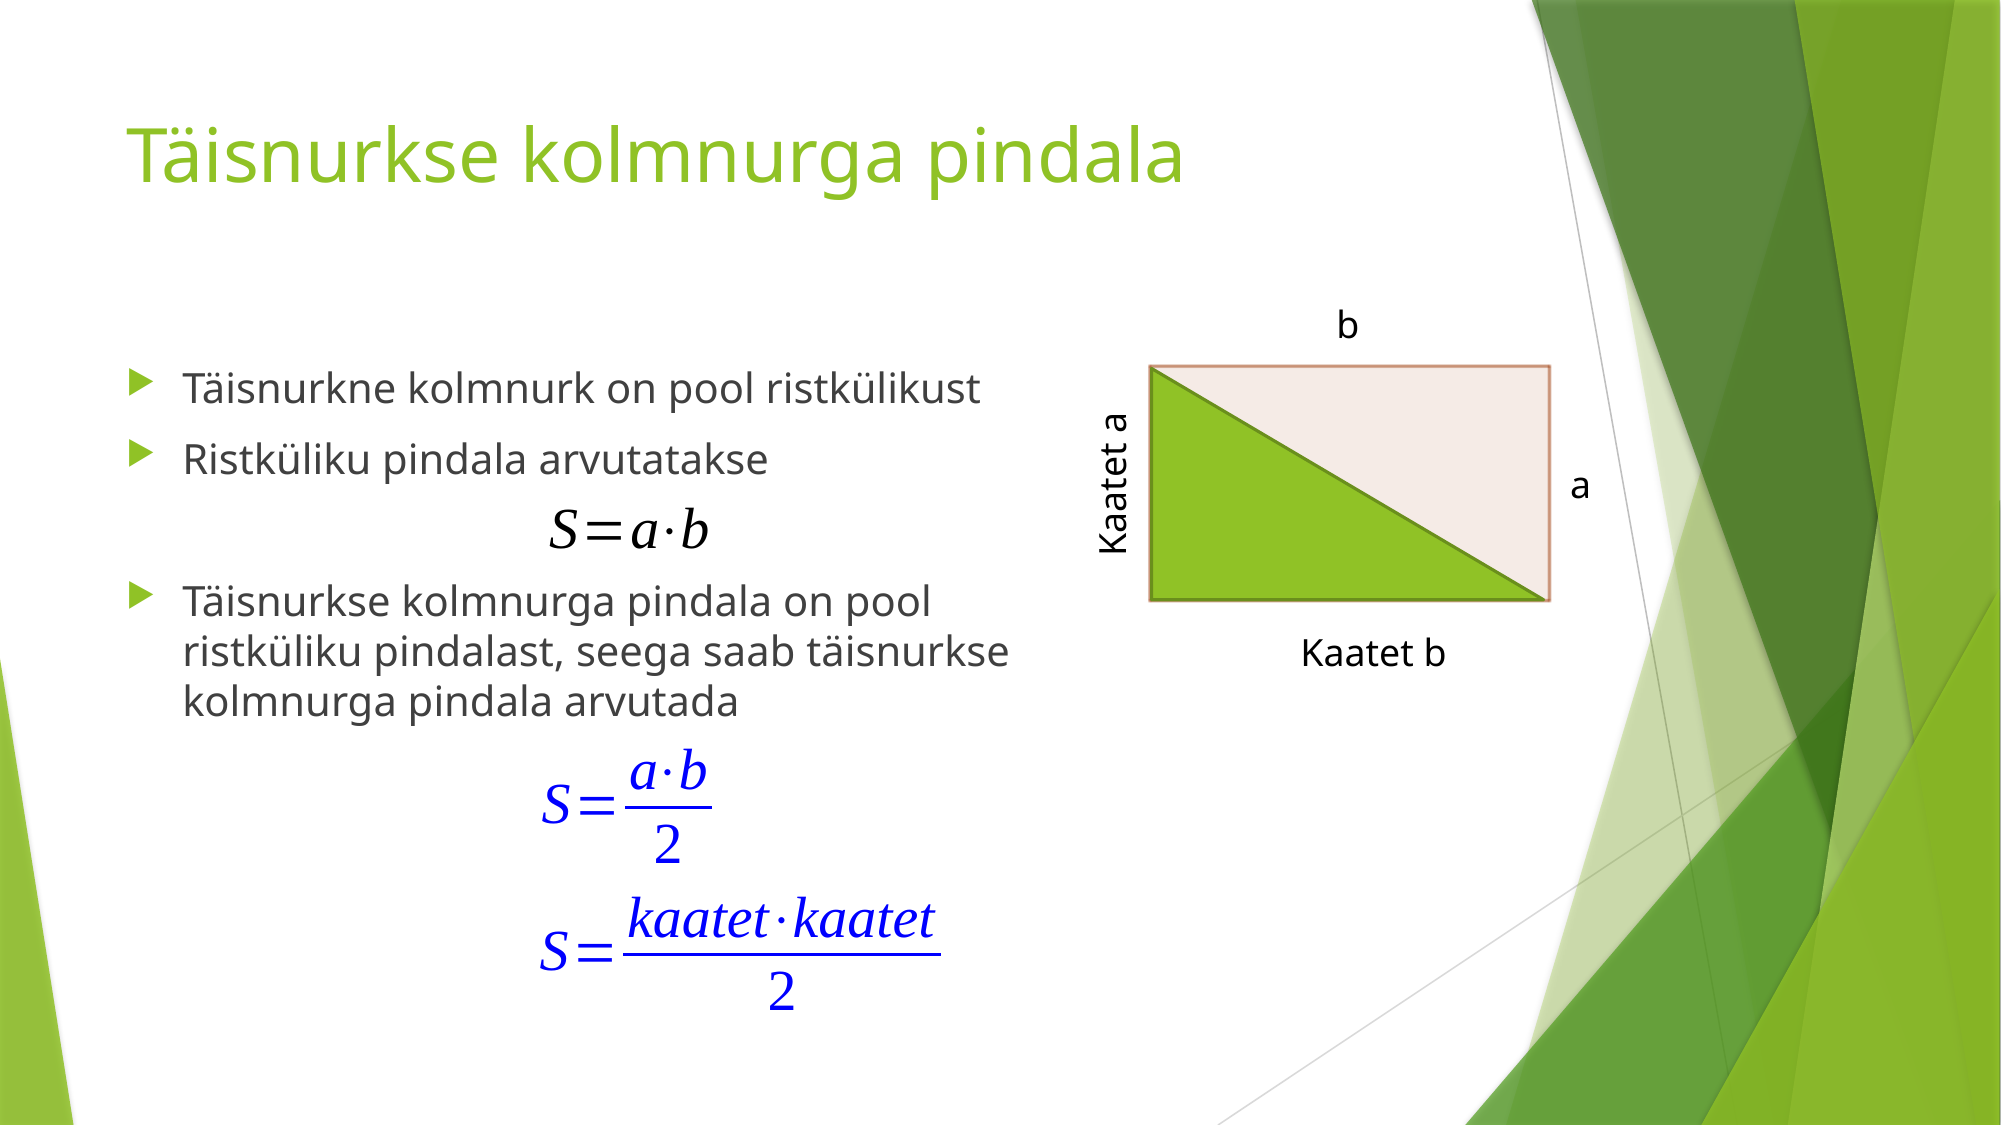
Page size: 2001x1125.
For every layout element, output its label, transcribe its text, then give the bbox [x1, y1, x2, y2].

picture [1139, 354, 1561, 615]
chart [541, 496, 717, 562]
text_box Kaatet b [1285, 621, 1462, 682]
text_box [1151, 368, 1544, 600]
chart [533, 738, 721, 876]
title Täisnurkse kolmnurga pindala [111, 99, 1522, 317]
text_box a [1555, 453, 1606, 514]
chart [531, 885, 951, 1024]
text_box b [1321, 293, 1375, 354]
list Täisnurkne kolmnurk on pool ristkülikust Ristküliku pindala arvutatakse Täisnurkse kolmnurga pindala on pool ristküliku pindalast, seega saab täisnurkse kolmnurga pindala arvutada [111, 354, 1067, 1018]
text_box Kaatet a [1081, 397, 1141, 572]
